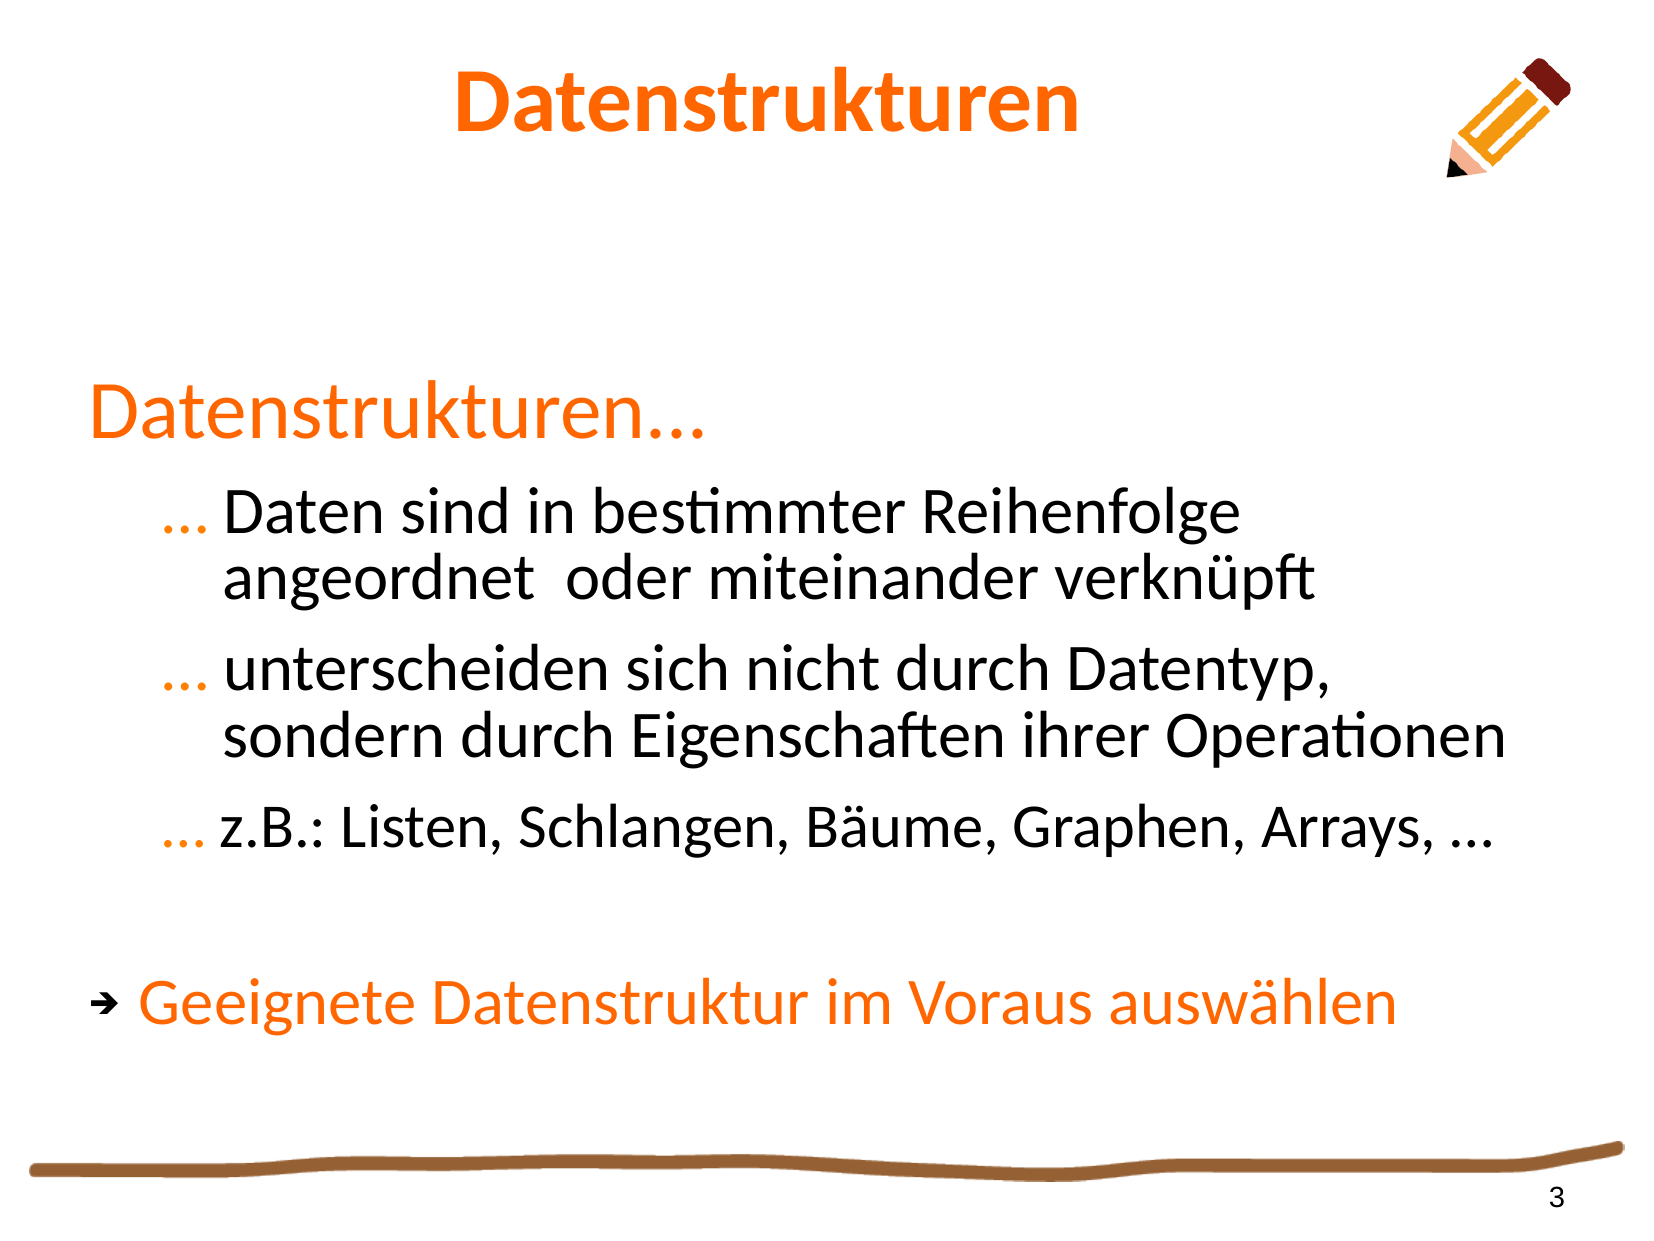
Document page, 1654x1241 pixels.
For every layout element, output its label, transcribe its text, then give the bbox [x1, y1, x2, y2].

picture [1447, 58, 1571, 178]
title Datenstrukturen [88, 39, 1447, 178]
subtitle Datenstrukturen... … Daten sind in bestimmter Reihenfolge angeordnet oder miteinander verknüpft … unterscheiden sich nicht durch Datentyp, sondern durch Eigenschaften ihrer Operationen … z.B.: Listen, Schlangen, Bäume, Graphen, Arrays, … Geeignete Datenstruktur im Voraus auswählen [88, 275, 1565, 1142]
picture [29, 1141, 1625, 1182]
